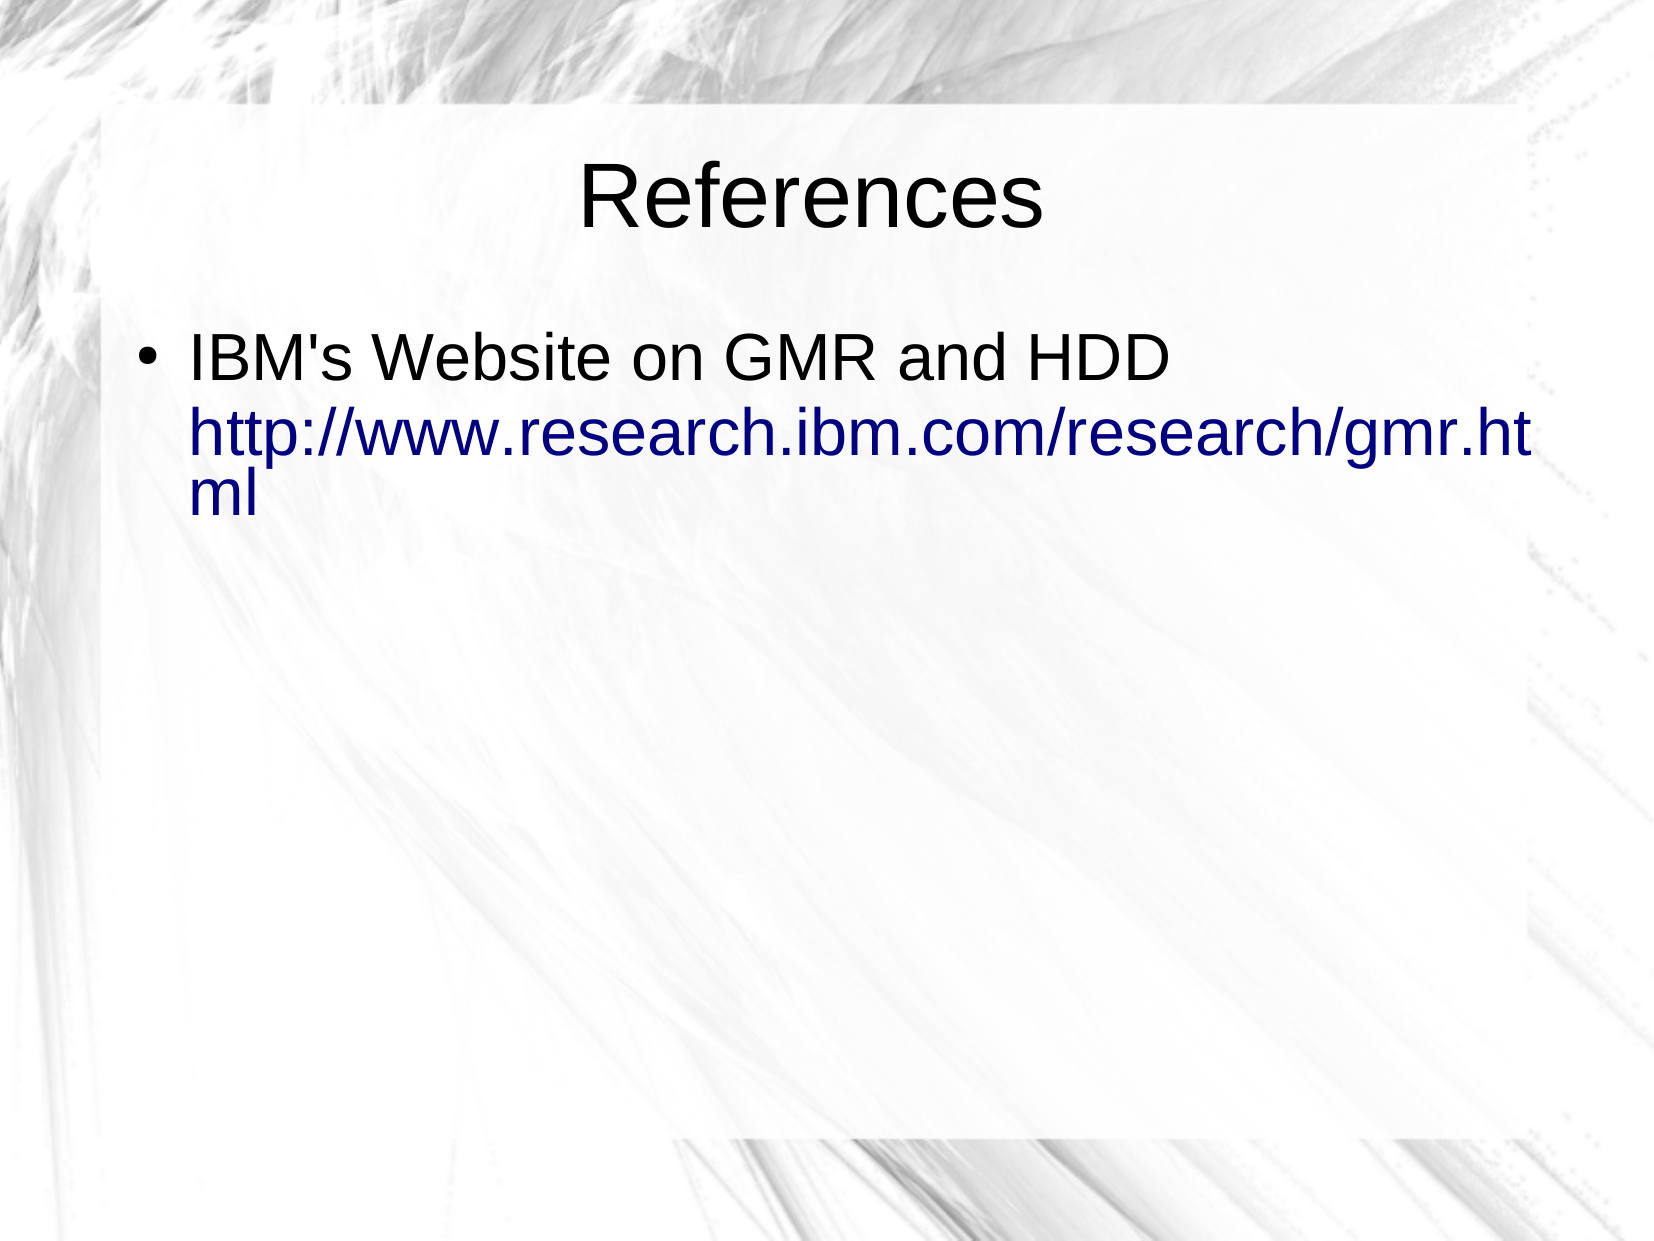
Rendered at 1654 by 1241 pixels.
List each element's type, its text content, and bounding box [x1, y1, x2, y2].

picture [0, 0, 1654, 1241]
title References [118, 119, 1506, 273]
list IBM's Website on GMR and HDD http://www.research.ibm.com/research/gmr.html [118, 319, 1538, 601]
